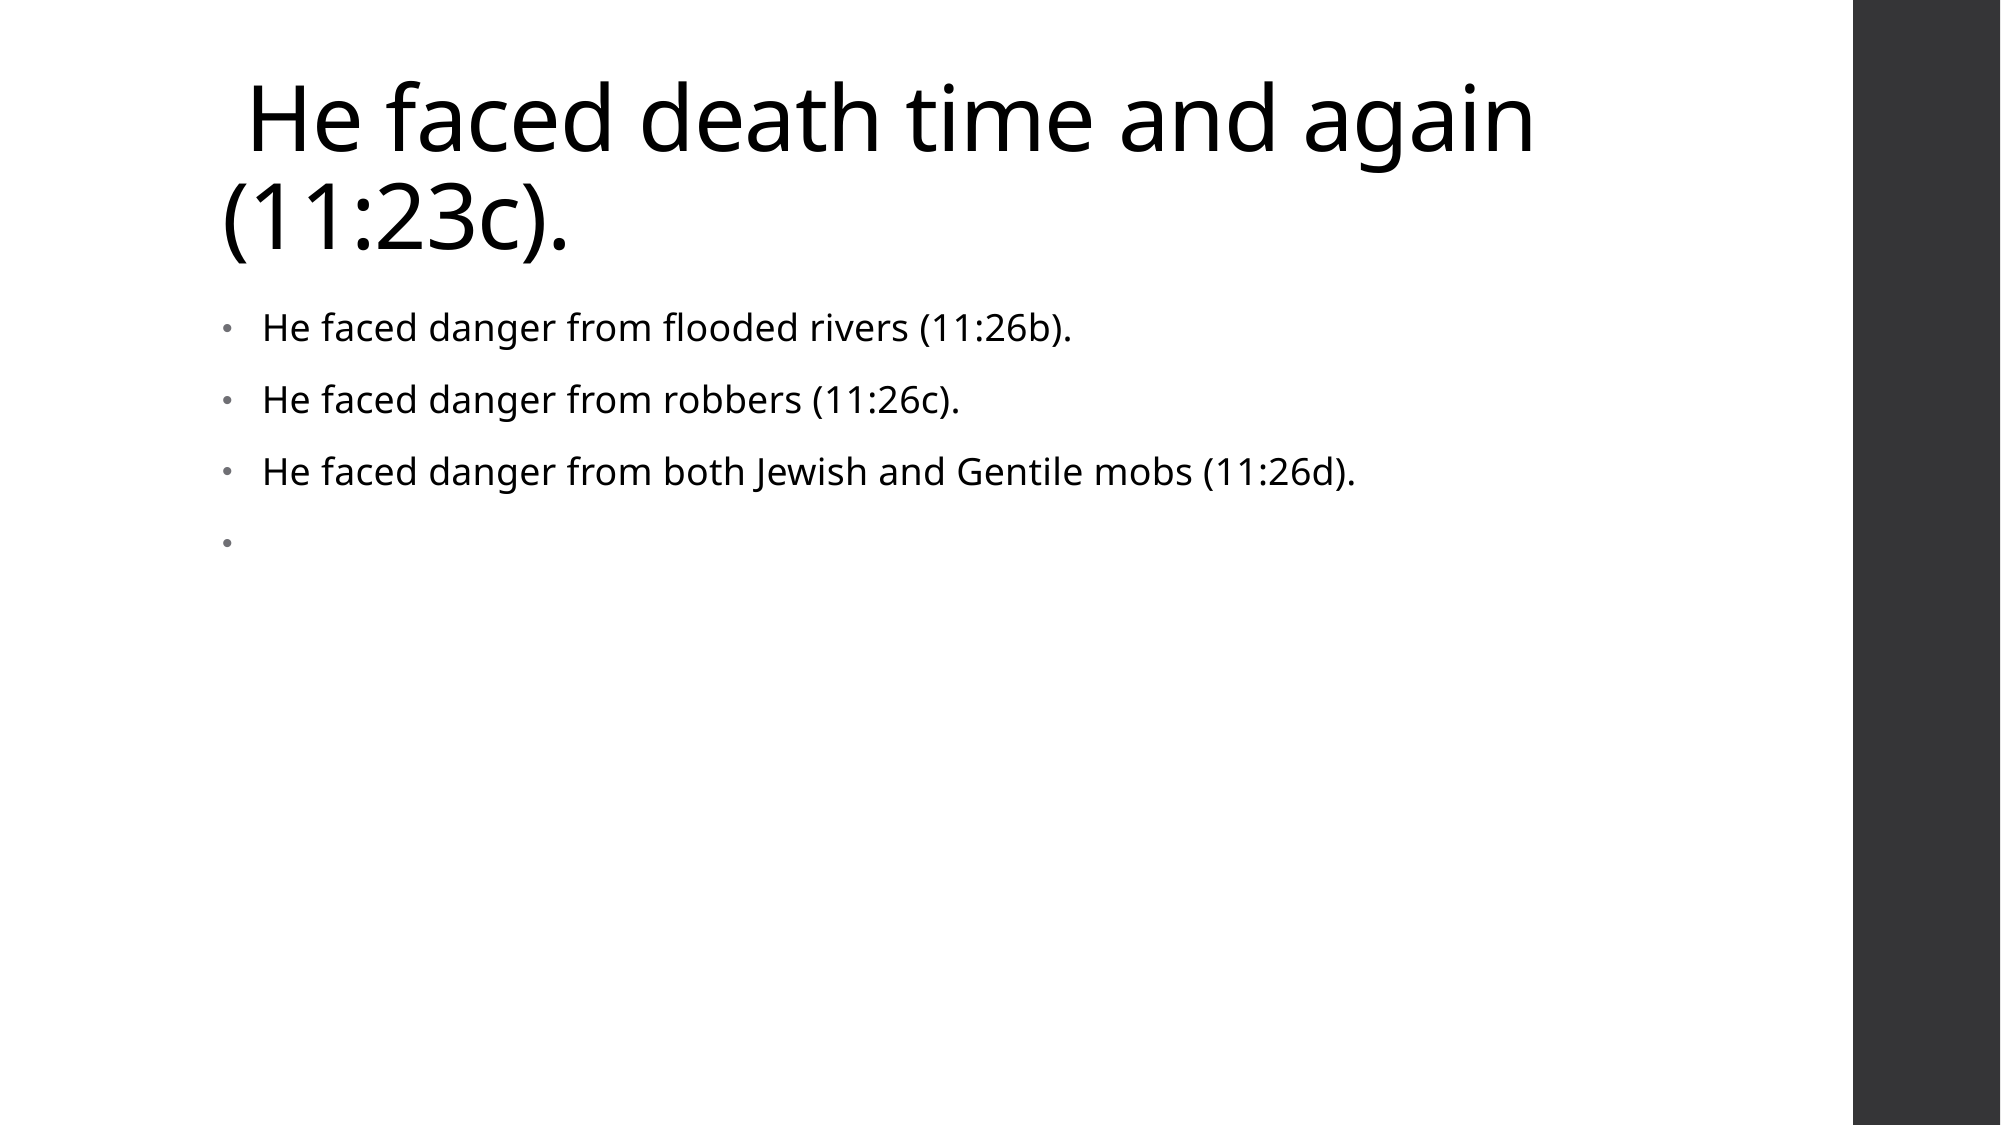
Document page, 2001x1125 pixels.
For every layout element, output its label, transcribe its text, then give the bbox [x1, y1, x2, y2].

title He faced death time and again (11:23c). [206, 60, 1797, 278]
list He faced danger from flooded rivers (11:26b). He faced danger from robbers (11:26c). He faced danger from both Jewish and Gentile mobs (11:26d). [206, 299, 1617, 1014]
